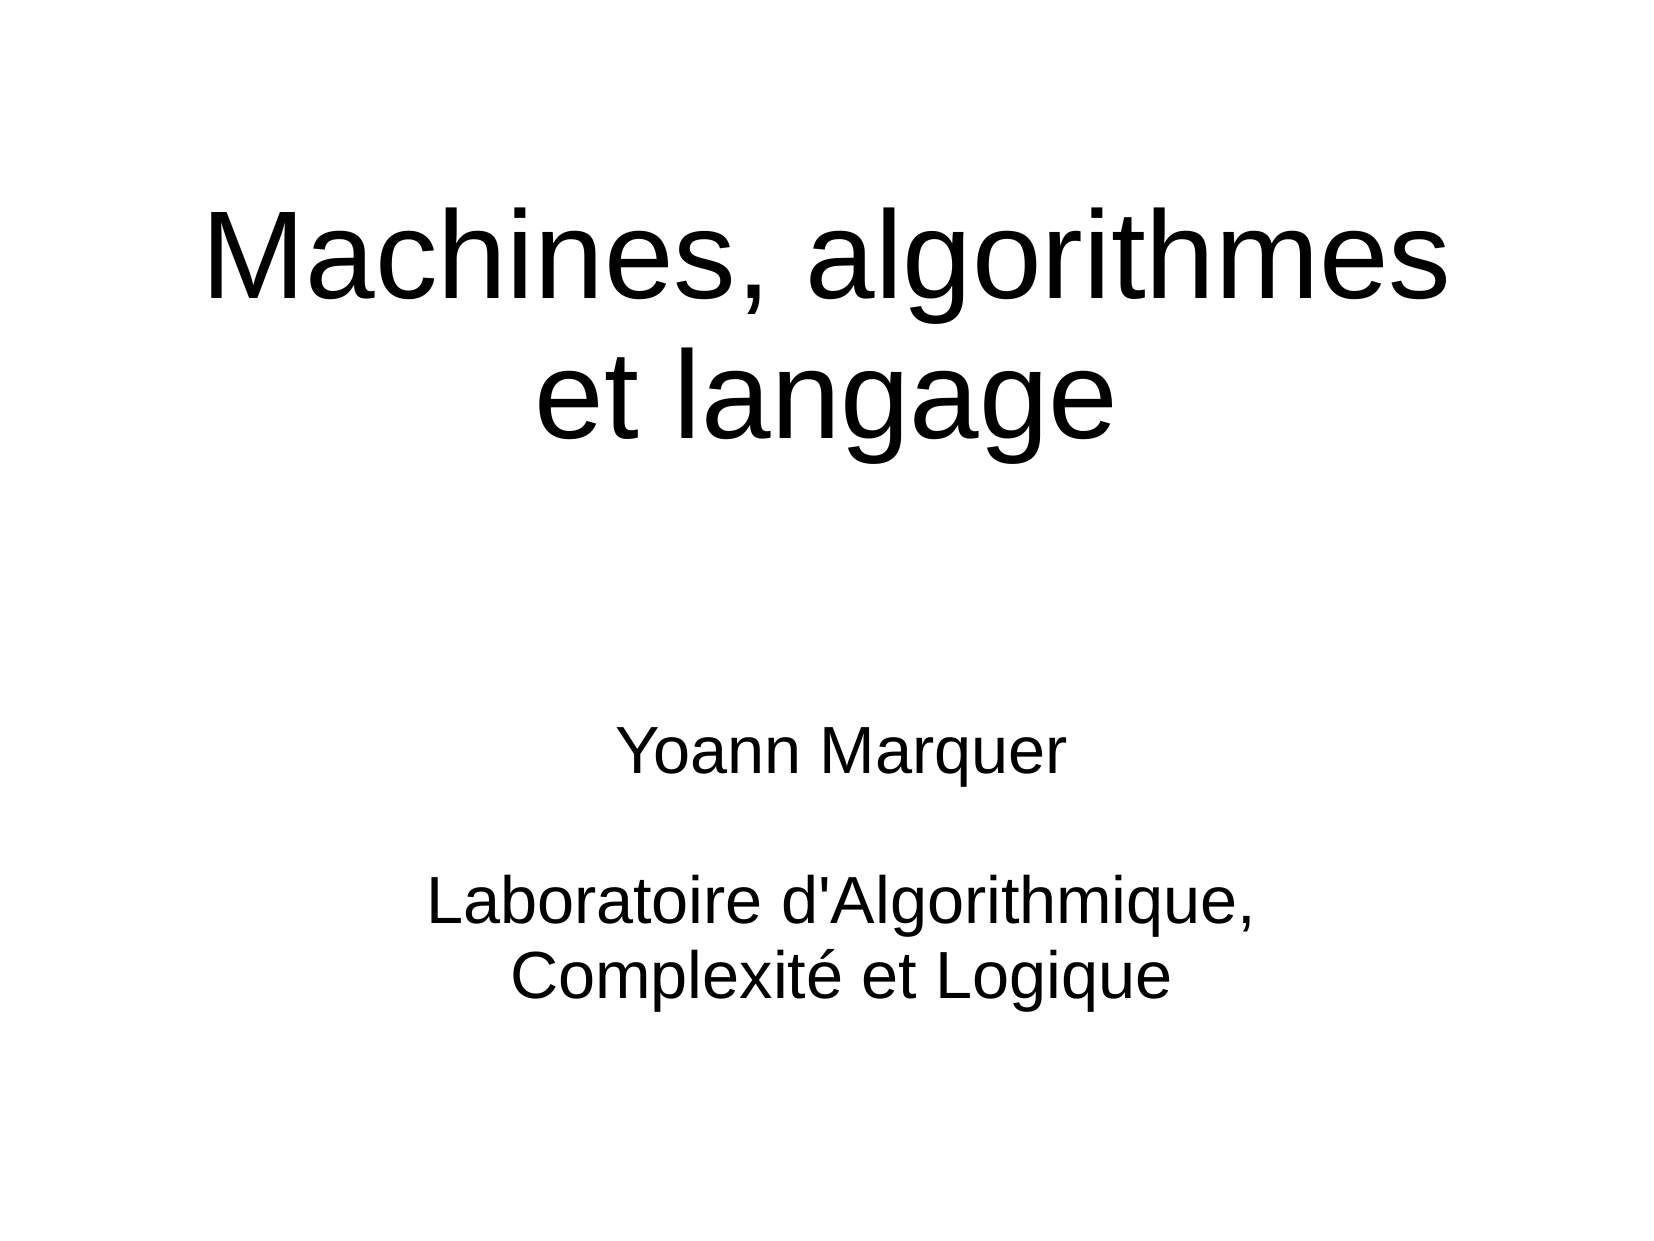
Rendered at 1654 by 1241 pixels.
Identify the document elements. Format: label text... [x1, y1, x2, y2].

title Machines, algorithmes et langage [88, 59, 1565, 591]
subtitle Yoann Marquer Laboratoire d'Algorithmique, Complexité et Logique [295, 633, 1388, 1093]
